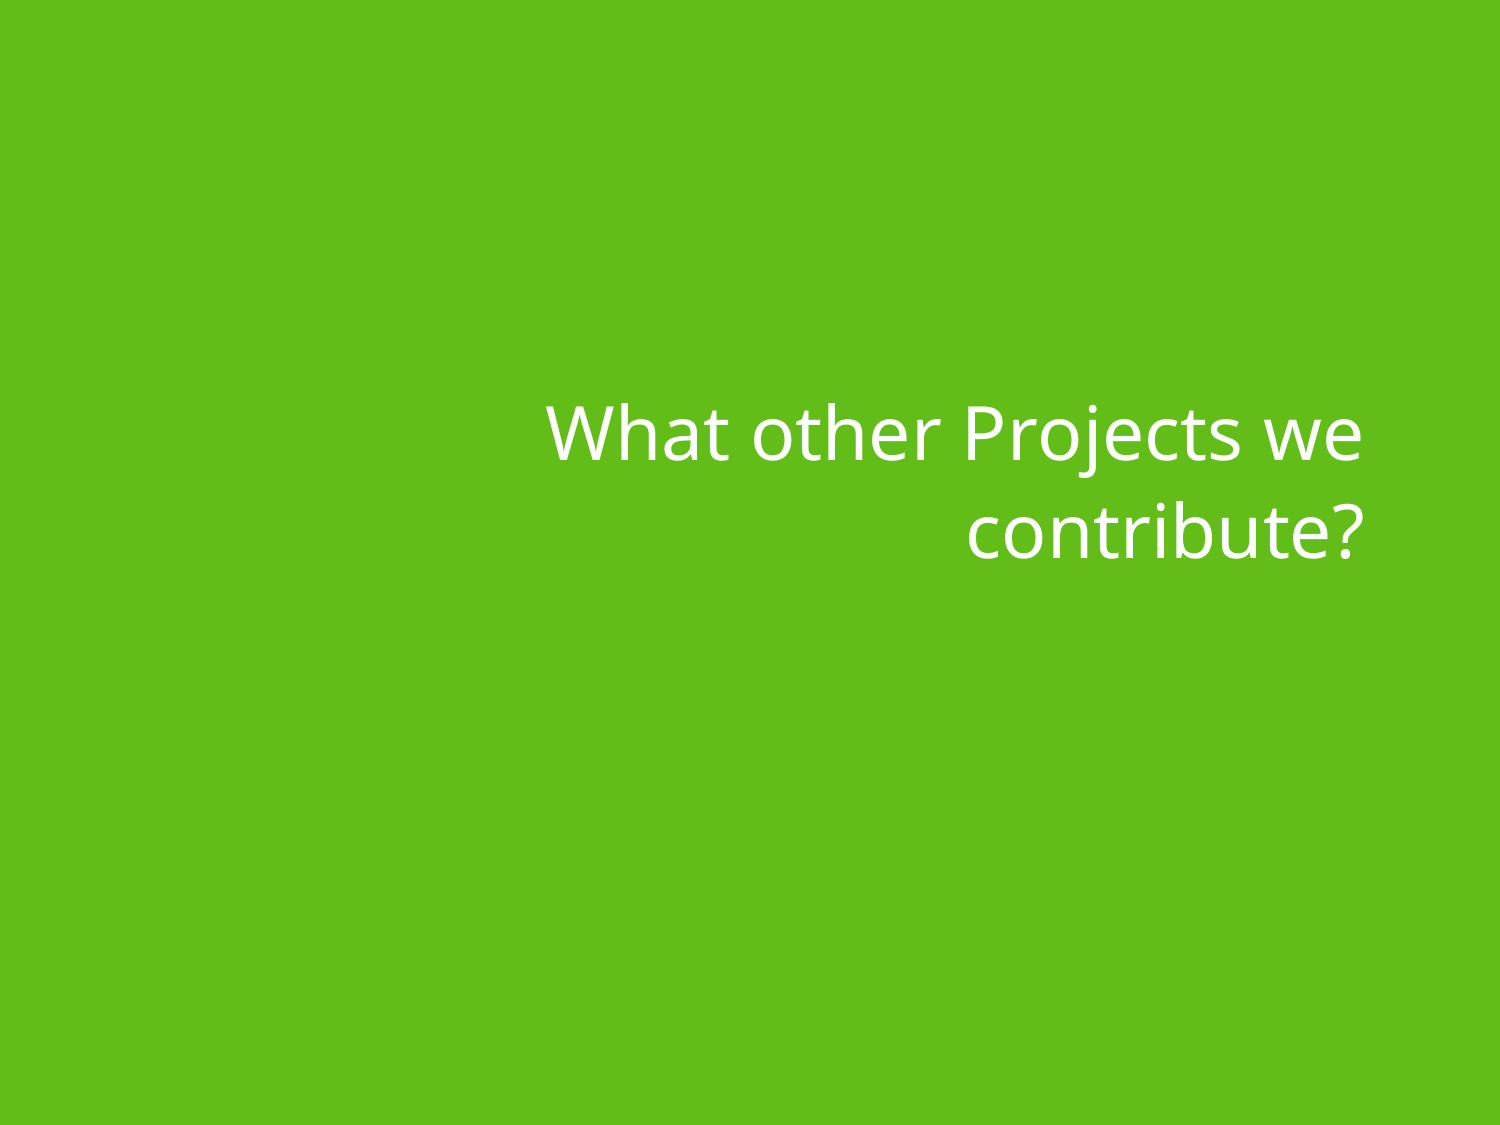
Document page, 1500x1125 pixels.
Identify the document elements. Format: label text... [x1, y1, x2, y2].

title What other Projects we contribute? [245, 386, 1380, 575]
